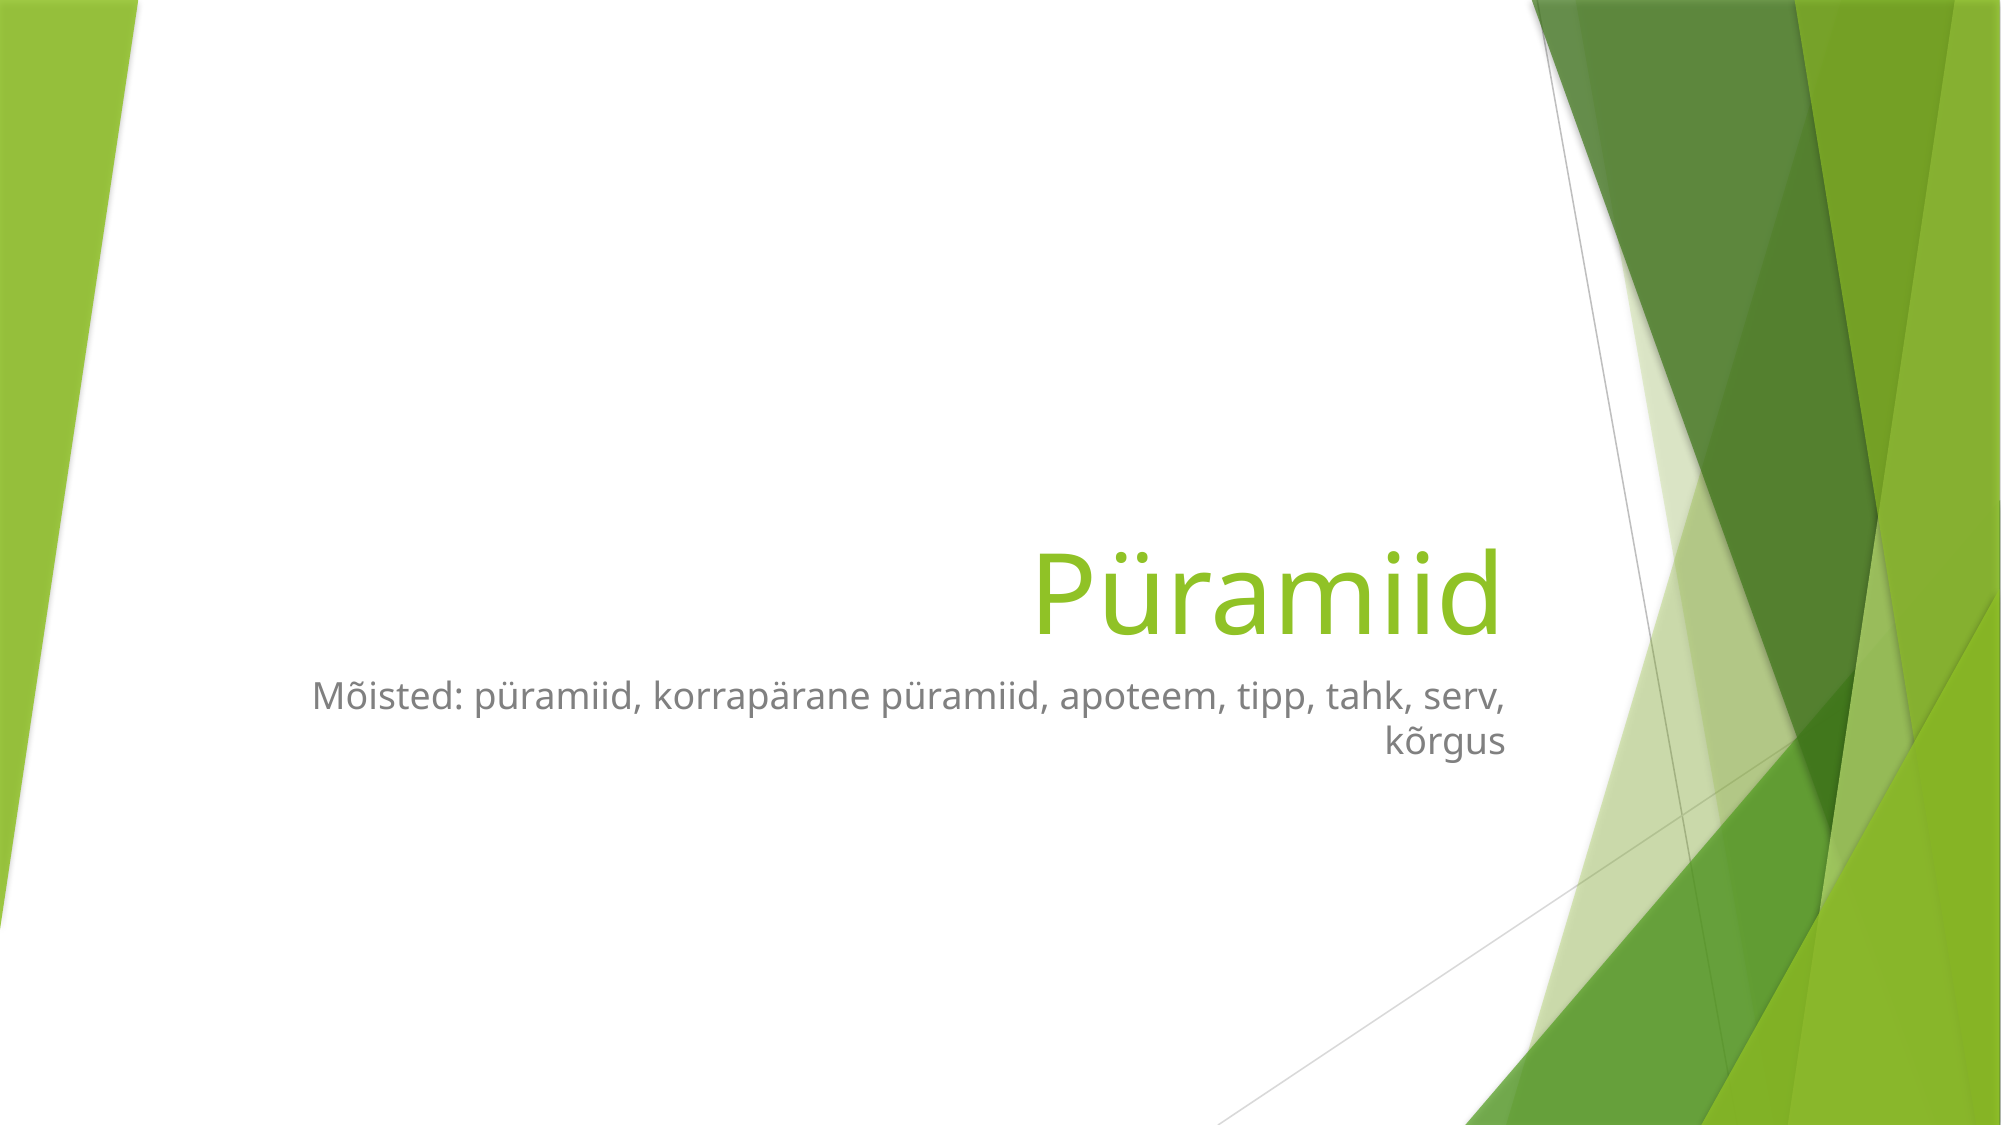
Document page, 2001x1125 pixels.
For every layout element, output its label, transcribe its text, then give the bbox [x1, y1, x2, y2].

subtitle Mõisted: püramiid, korrapärane püramiid, apoteem, tipp, tahk, serv, kõrgus [247, 664, 1522, 845]
title Püramiid [247, 394, 1522, 664]
